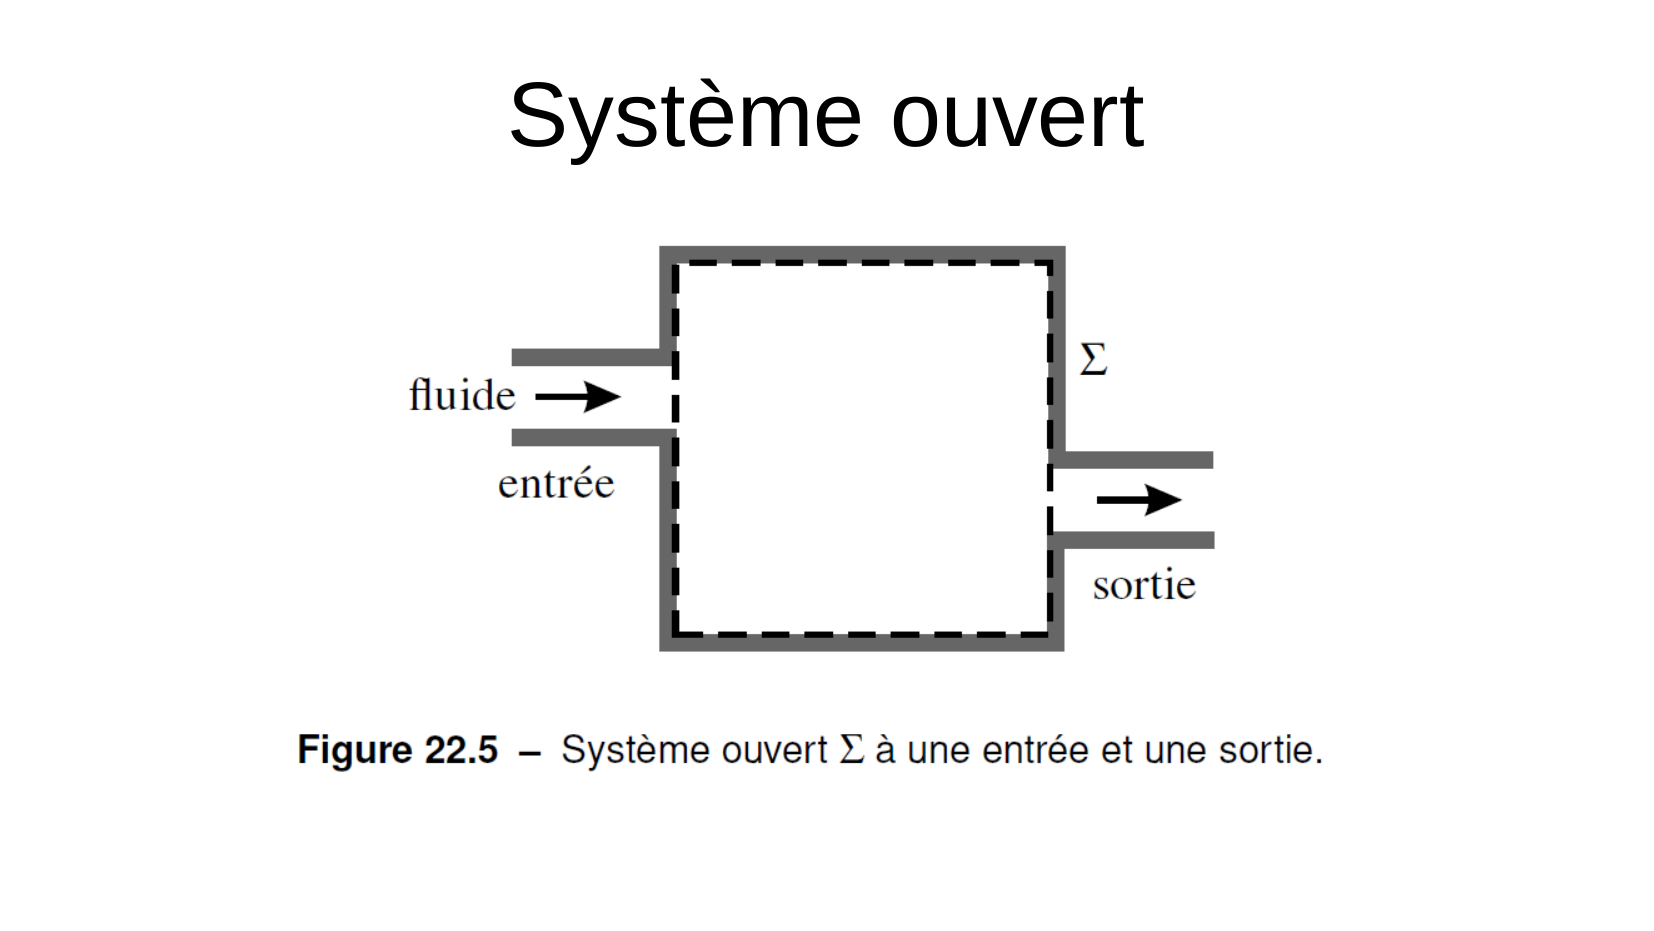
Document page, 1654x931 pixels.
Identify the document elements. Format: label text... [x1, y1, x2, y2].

title Système ouvert [82, 37, 1571, 193]
picture [248, 201, 1401, 827]
